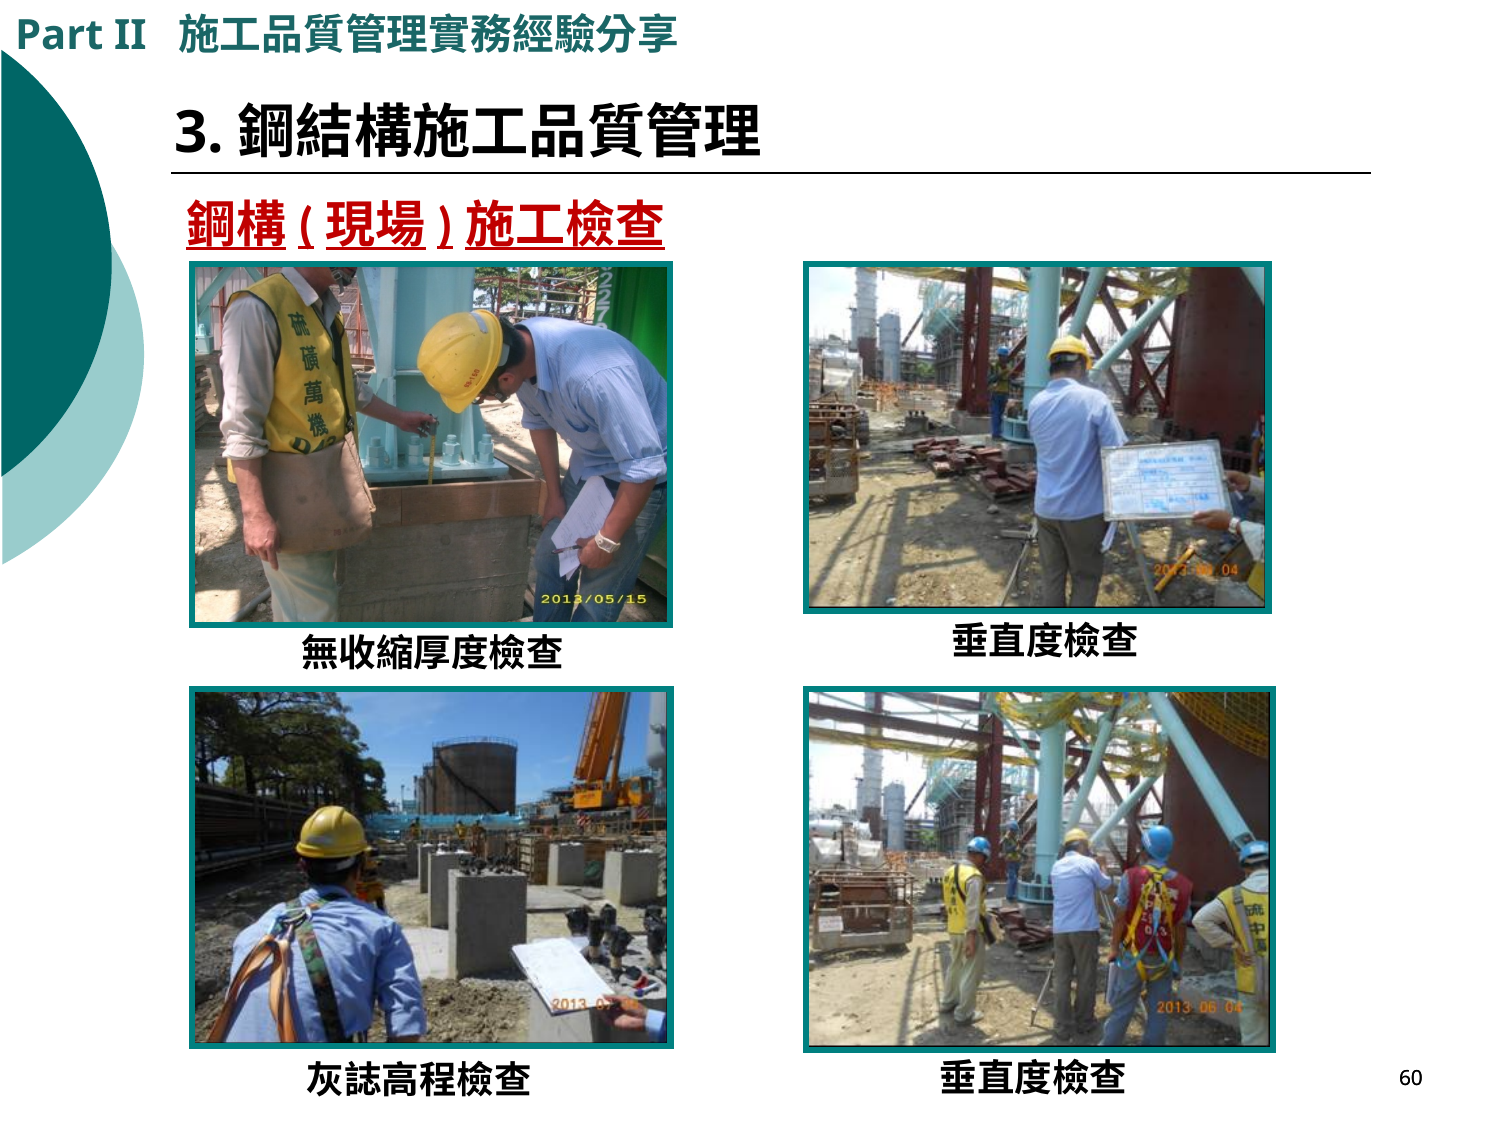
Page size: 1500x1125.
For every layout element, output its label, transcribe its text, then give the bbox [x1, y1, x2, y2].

text_box 垂直度檢查 [879, 609, 1211, 670]
text_box 3.鋼結構施工品質管理 [159, 78, 1376, 181]
picture [809, 692, 1270, 1047]
text_box 無收縮厚度檢查 [266, 621, 598, 682]
text_box 灰誌高程檢查 [253, 1049, 585, 1109]
picture [194, 692, 668, 1044]
text_box 垂直度檢查 [868, 1046, 1199, 1107]
picture [809, 267, 1266, 608]
text_box 鋼構(現場)施工檢查 [171, 185, 760, 261]
picture [194, 267, 668, 622]
text_box Part II 施工品質管理實務經驗分享 [0, 0, 727, 67]
